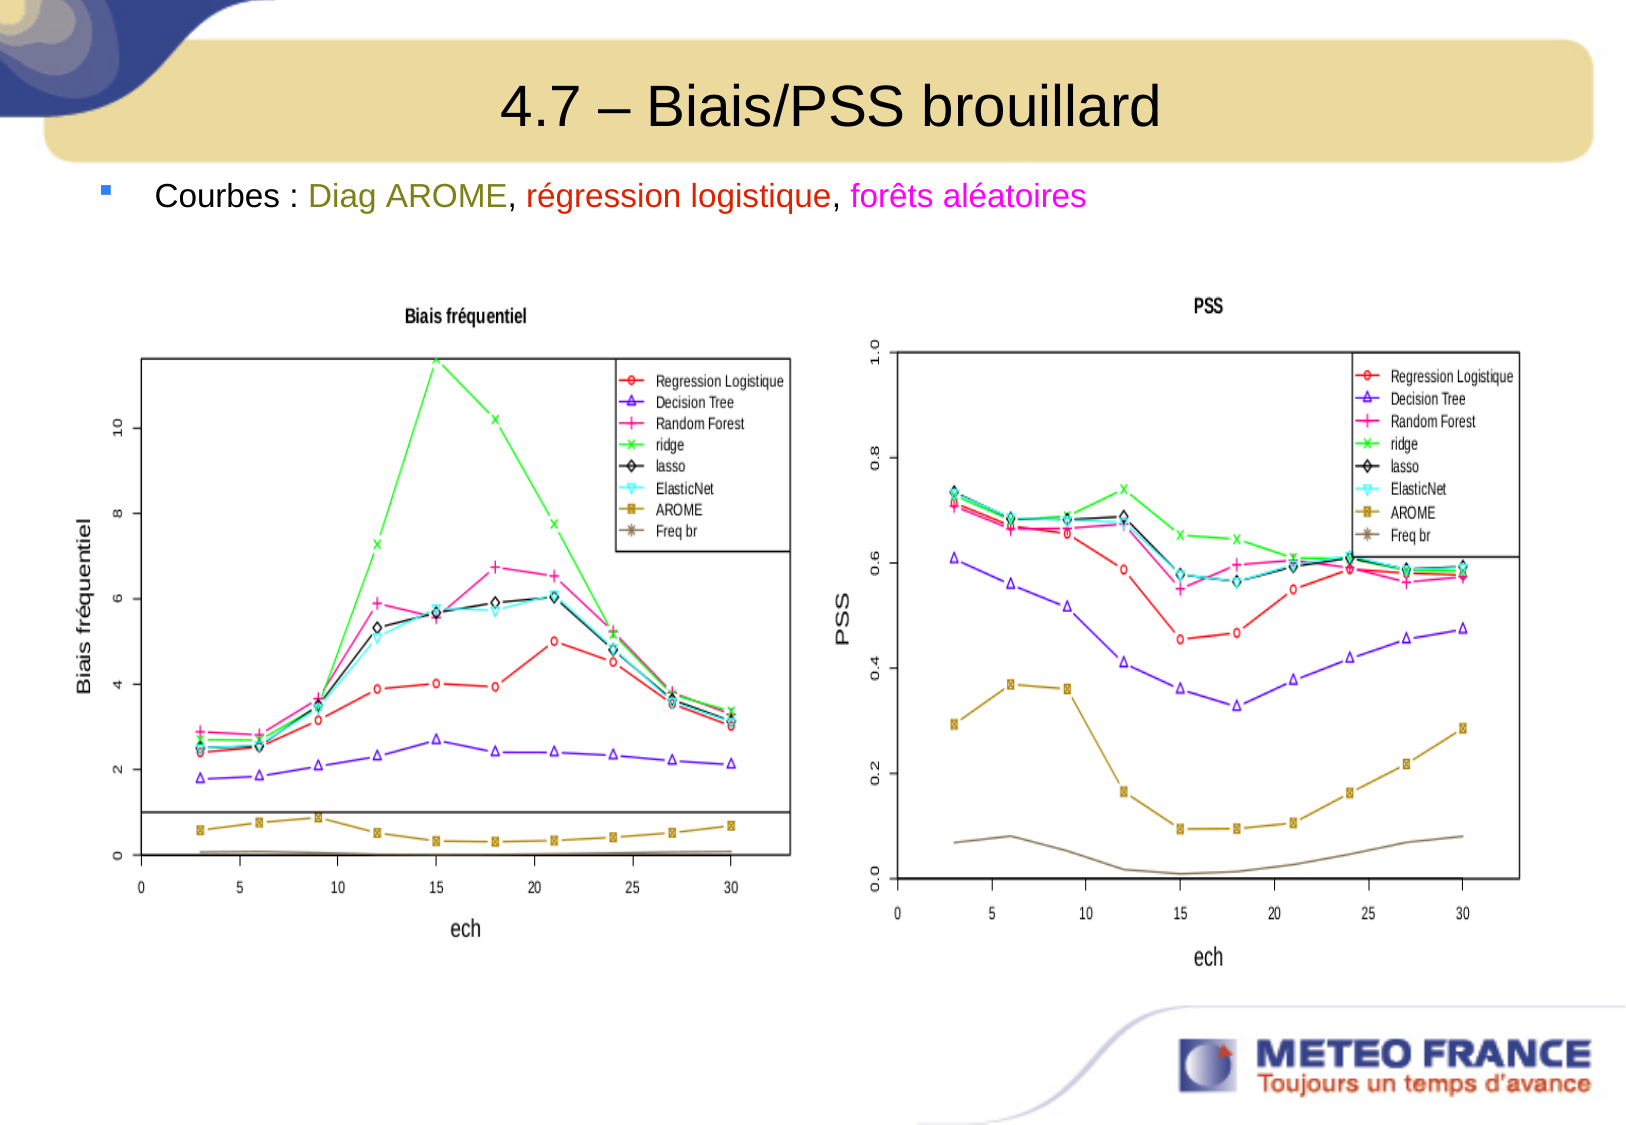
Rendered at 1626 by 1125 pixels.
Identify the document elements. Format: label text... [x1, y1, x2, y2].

list Courbes : Diag AROME, régression logistique, forêts aléatoires [83, 166, 1542, 910]
picture [0, 0, 1626, 1125]
title 4.7 – Biais/PSS brouillard [185, 44, 1479, 162]
